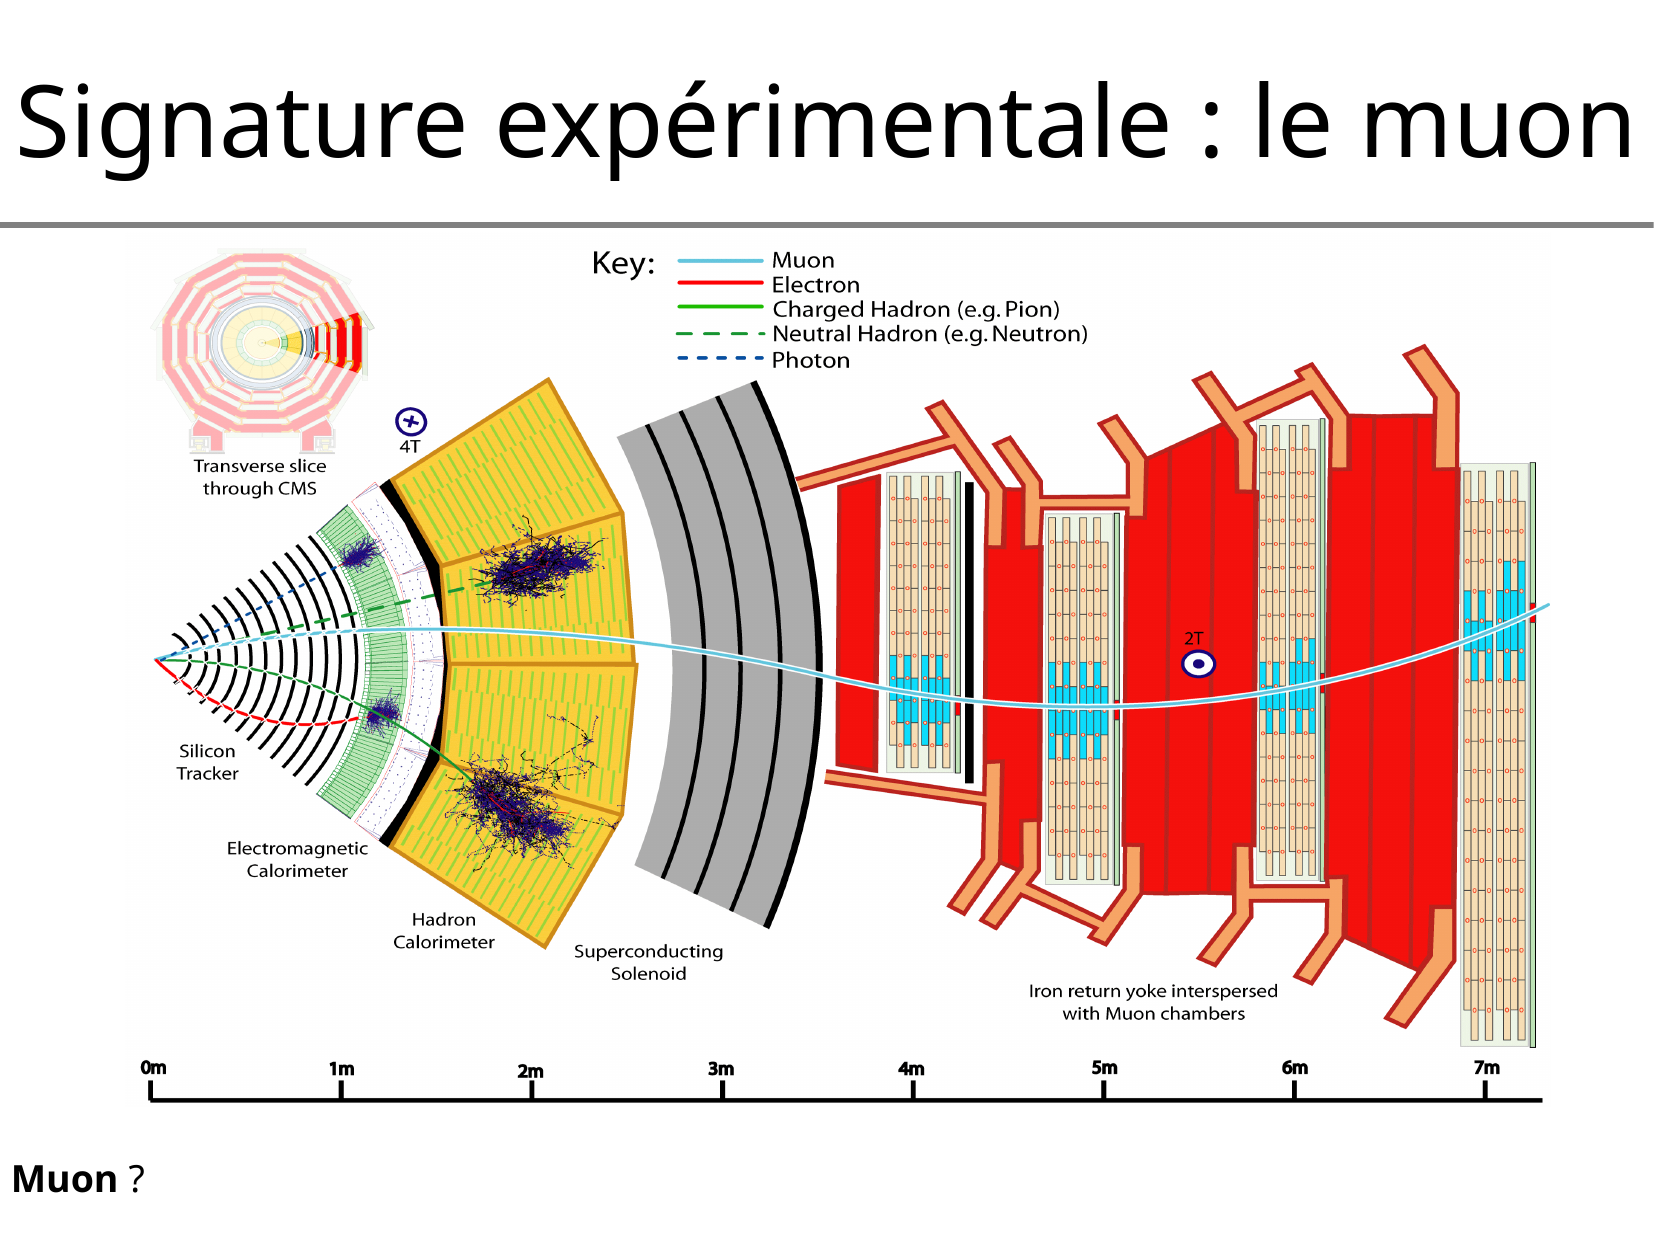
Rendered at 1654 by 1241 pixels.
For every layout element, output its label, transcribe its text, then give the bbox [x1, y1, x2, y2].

text_box Muon ? [0, 1144, 1654, 1204]
text_box Signature expérimentale : le muon [0, 43, 1654, 173]
text_box [125, 232, 1551, 1107]
